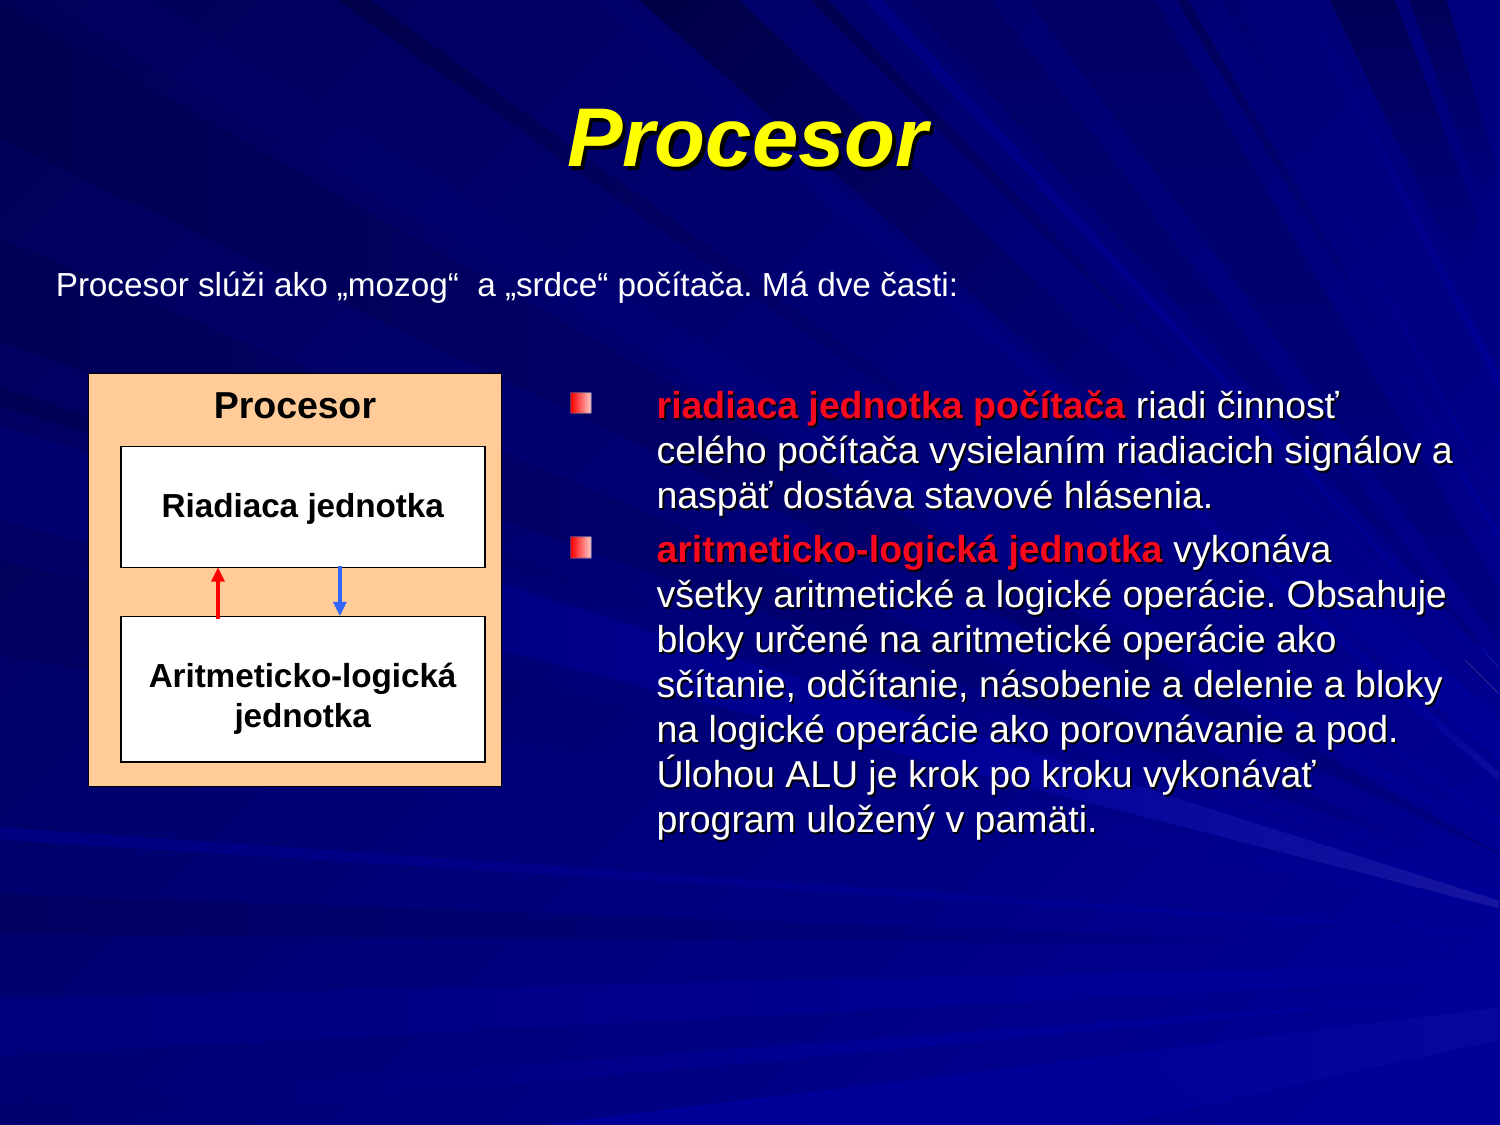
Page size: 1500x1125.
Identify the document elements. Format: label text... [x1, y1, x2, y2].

text_box Procesor slúži ako „mozog“ a „srdce“ počítača. Má dve časti: [41, 255, 1435, 311]
text_box riadiaca jednotka počítača riadi činnosť celého počítača vysielaním riadiacich signálov a naspäť dostáva stavové hlásenia. aritmeticko-logická jednotka vykonáva všetky aritmetické a logické operácie. Obsahuje bloky určené na aritmetické operácie ako sčítanie, odčítanie, násobenie a delenie a bloky na logické operácie ako porovnávanie a pod. Úlohou ALU je krok po kroku vykonávať program uložený v pamäti. [554, 373, 1471, 1053]
title Procesor [89, 52, 1406, 215]
text_box Procesor [88, 373, 502, 787]
picture [569, 535, 594, 561]
text_box Aritmeticko-logická jednotka [120, 616, 486, 763]
picture [569, 391, 594, 416]
text_box Riadiaca jednotka [120, 446, 486, 568]
